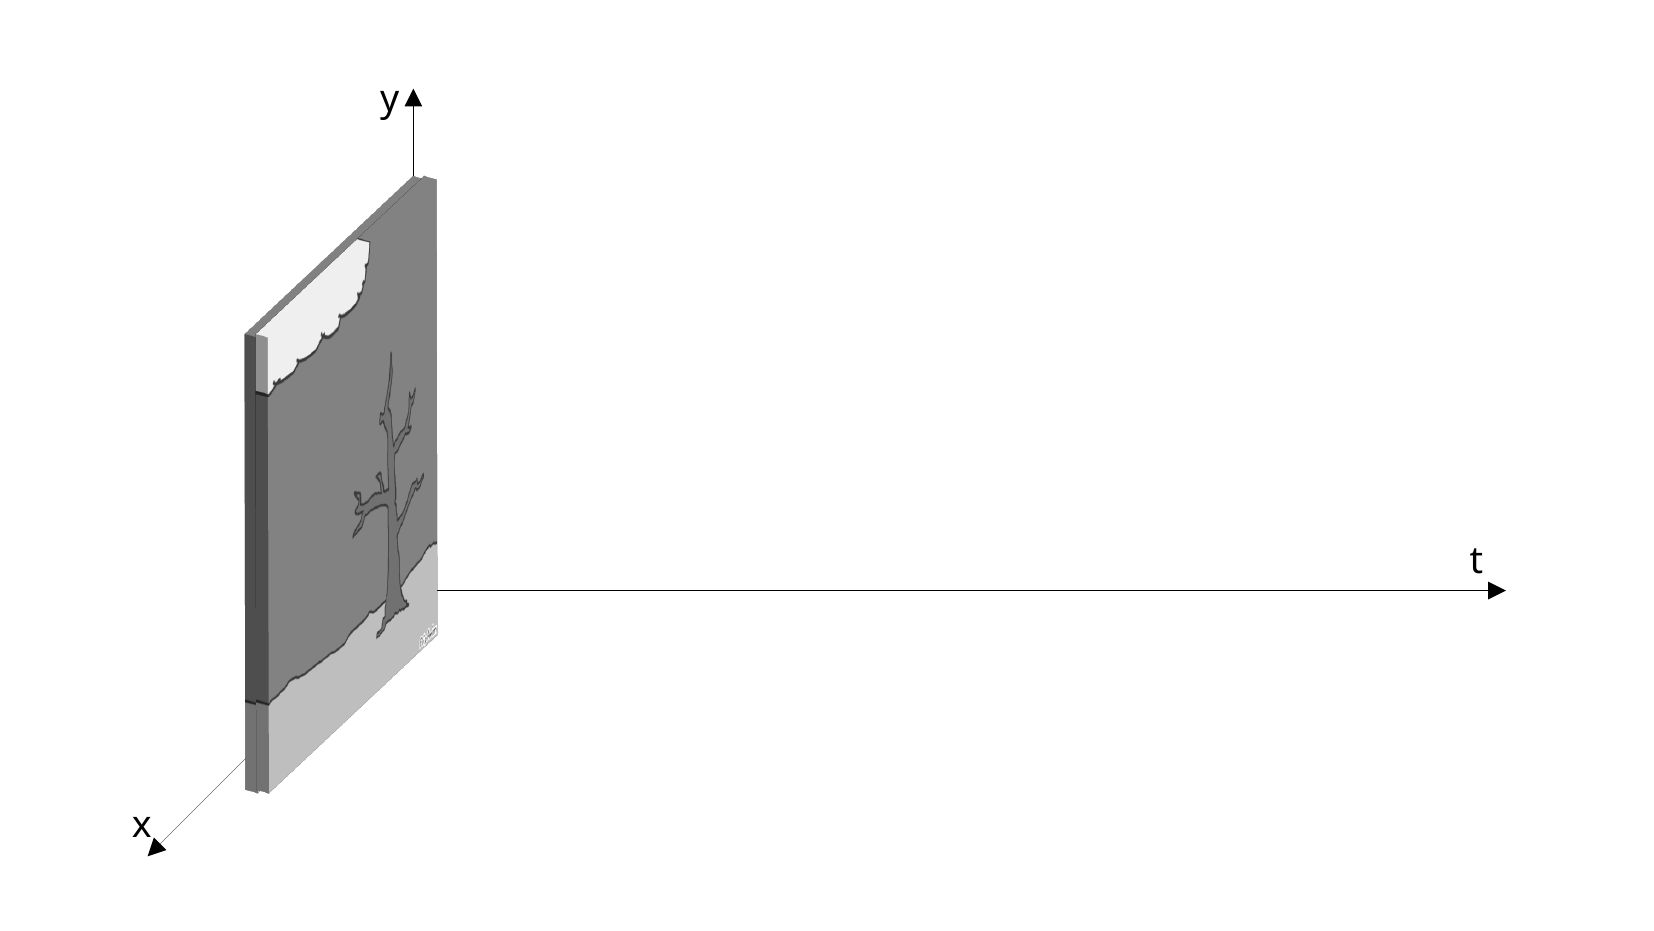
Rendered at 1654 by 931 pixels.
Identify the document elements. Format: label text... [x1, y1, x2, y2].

text_box y [360, 64, 420, 129]
text_box t [1446, 527, 1506, 591]
text_box x [112, 791, 172, 855]
